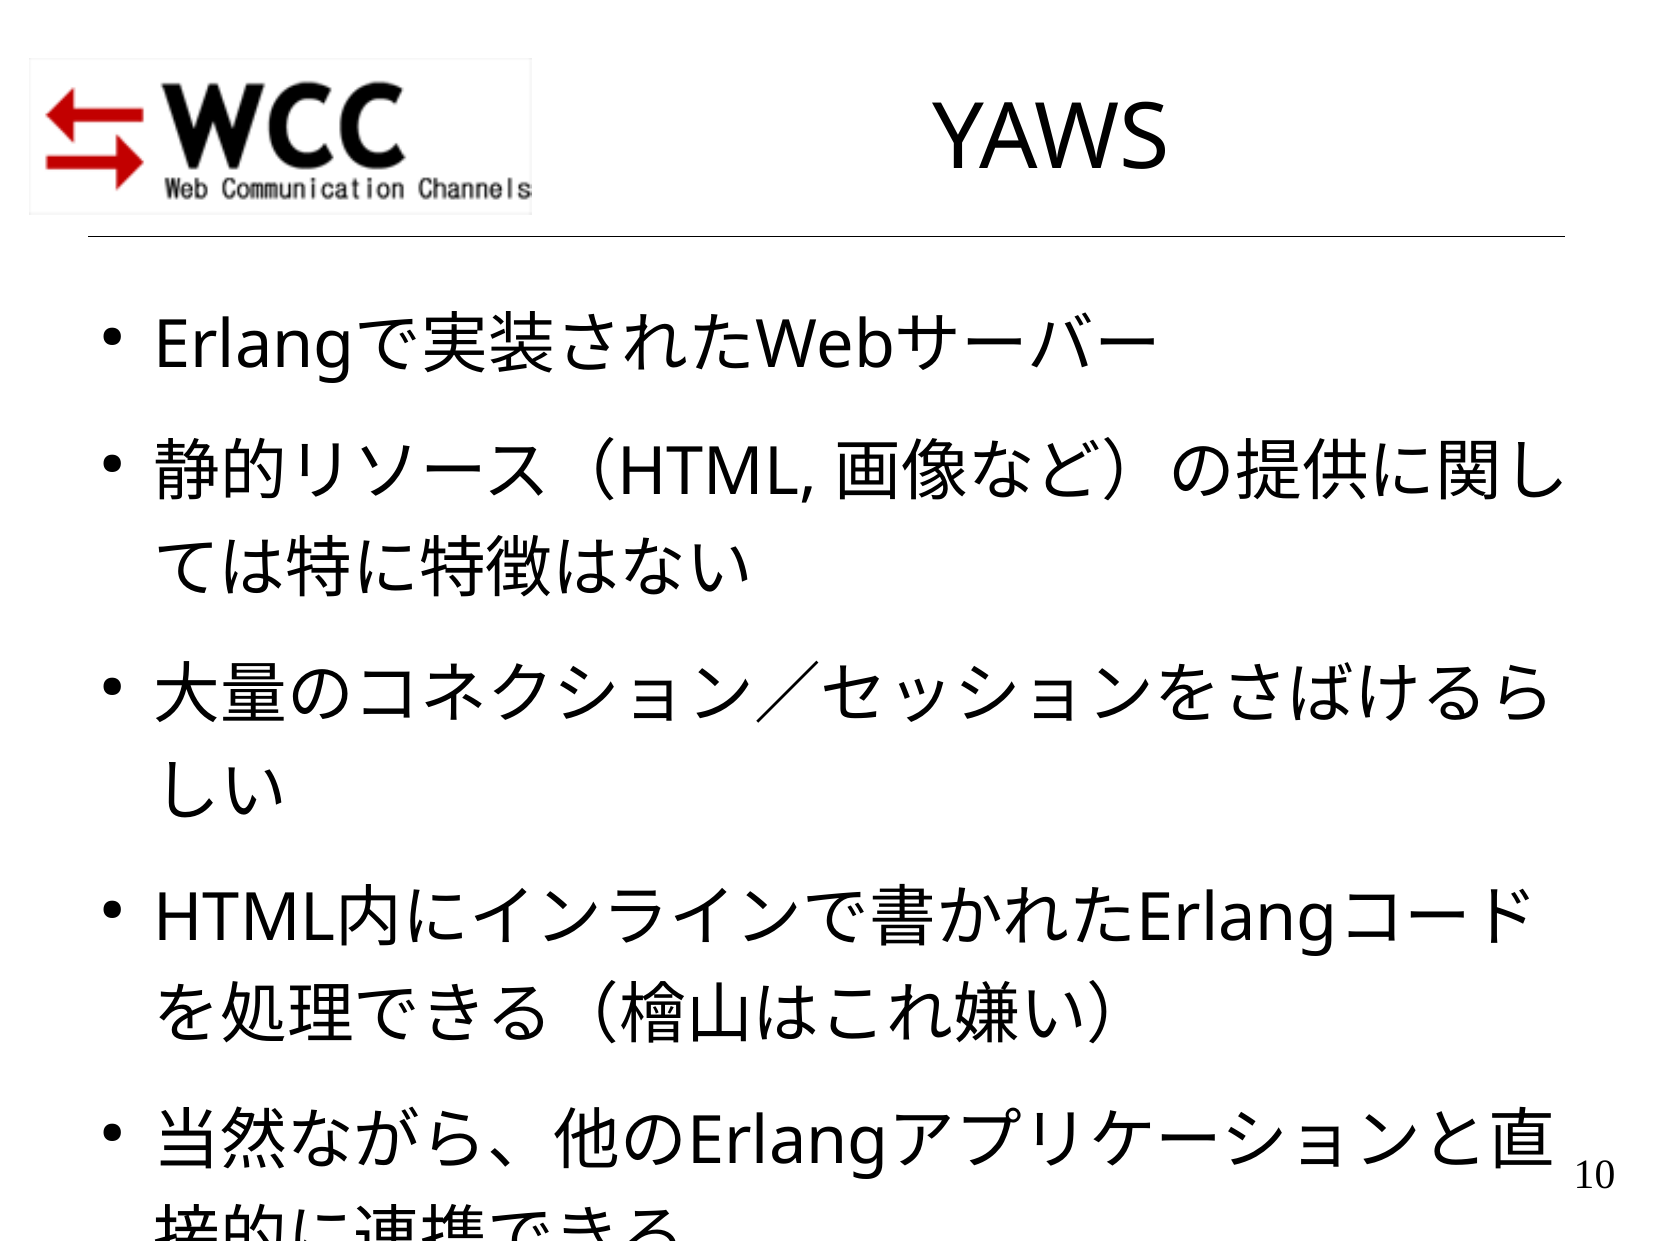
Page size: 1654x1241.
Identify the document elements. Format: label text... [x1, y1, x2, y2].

title YAWS [531, 29, 1571, 237]
picture [29, 58, 531, 215]
list Erlangで実装されたWebサーバー 静的リソース（HTML, 画像など）の提供に関しては特に特徴はない 大量のコネクション／セッションをさばけるらしい HTML内にインラインで書かれたErlangコードを処理できる（檜山はこれ嫌い） 当然ながら、他のErlangアプリケーションと直接的に連携できる Erlangアプリケーションに対して、Webからのリクエストの窓口に使える [82, 290, 1571, 1109]
